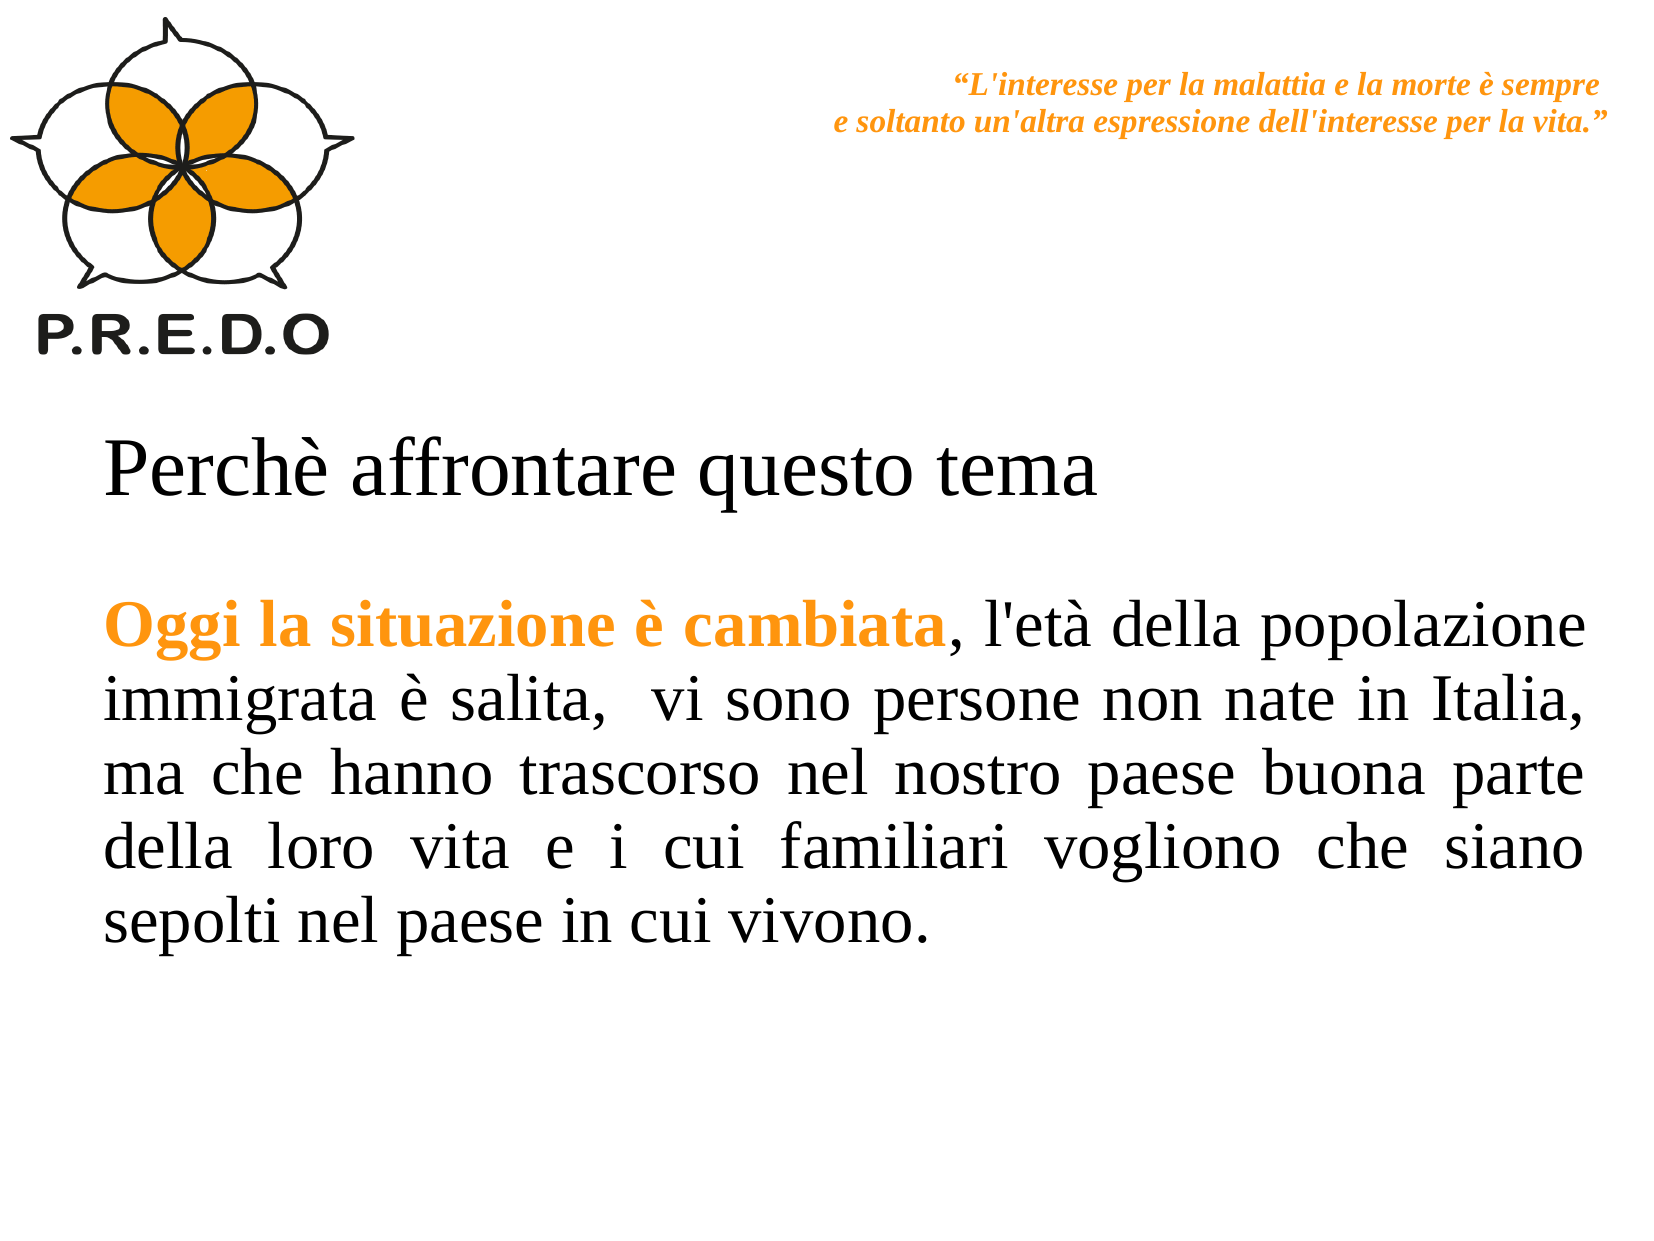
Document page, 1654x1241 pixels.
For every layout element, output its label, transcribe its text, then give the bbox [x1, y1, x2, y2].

text_box “L'interesse per la malattia e la morte è sempre e soltanto un'altra espressione dell'interesse per la vita.” [818, 58, 1625, 148]
picture [9, 16, 355, 355]
text_box Perchè affrontare questo tema Oggi la situazione è cambiata, l'età della popolazione immigrata è salita, vi sono persone non nate in Italia, ma che hanno trascorso nel nostro paese buona parte della loro vita e i cui familiari vogliono che siano sepolti nel paese in cui vivono. [88, 413, 1619, 1039]
